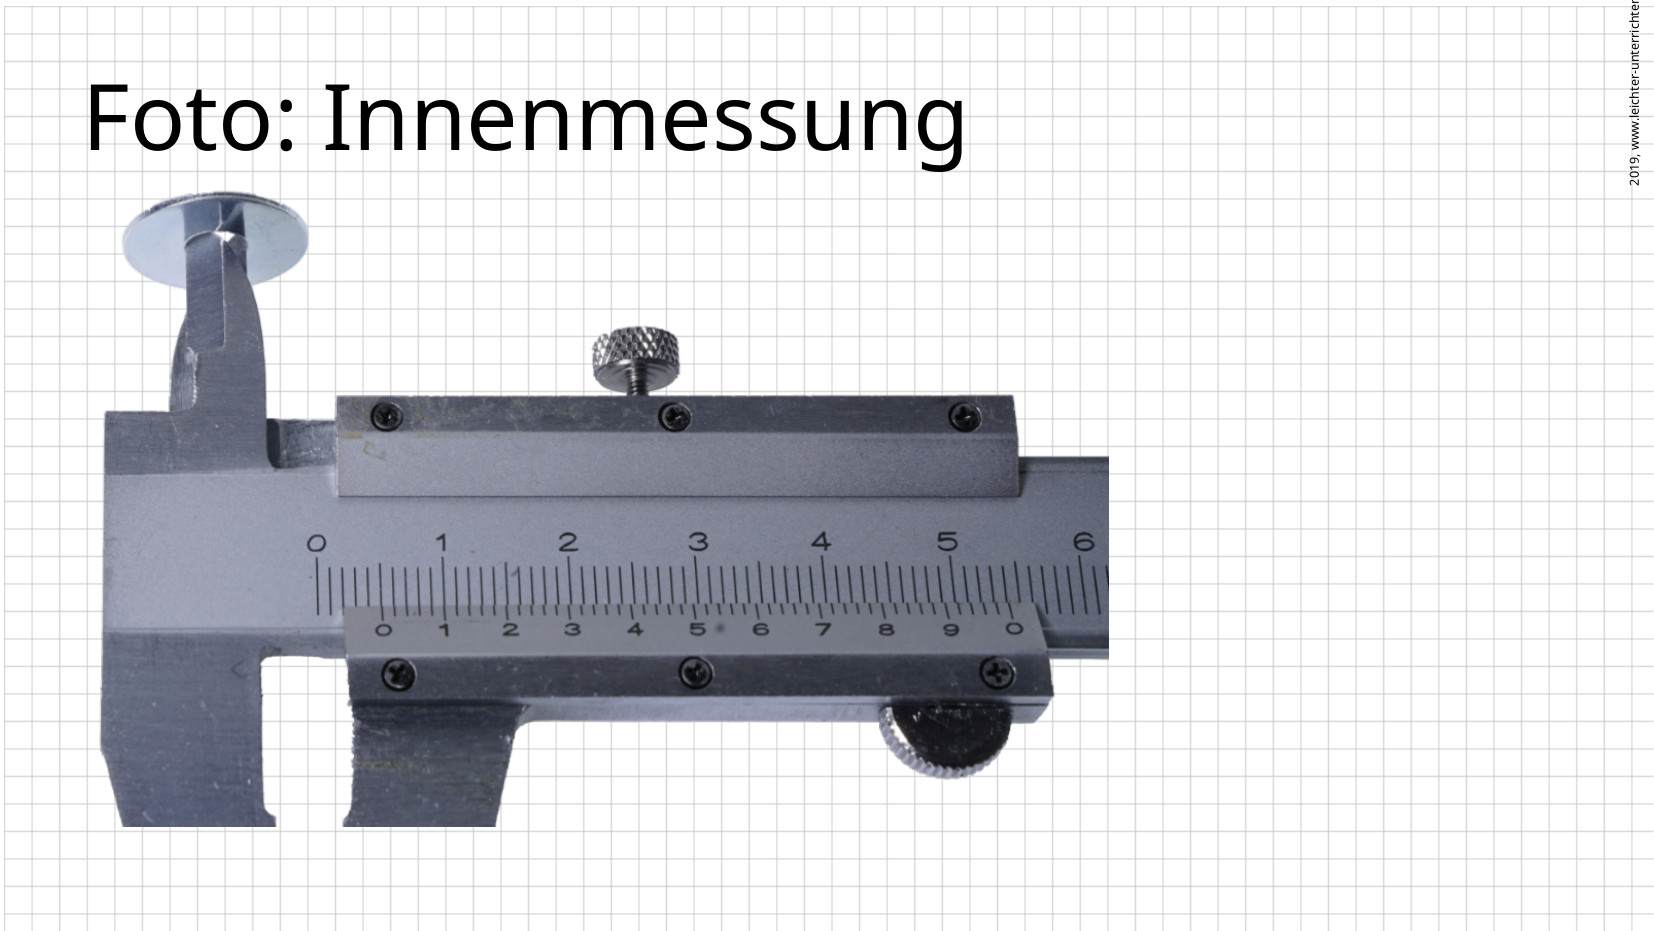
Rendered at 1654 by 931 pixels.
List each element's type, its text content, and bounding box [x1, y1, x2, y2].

title Foto: Innenmessung [82, 37, 1571, 193]
picture [79, 179, 1109, 827]
